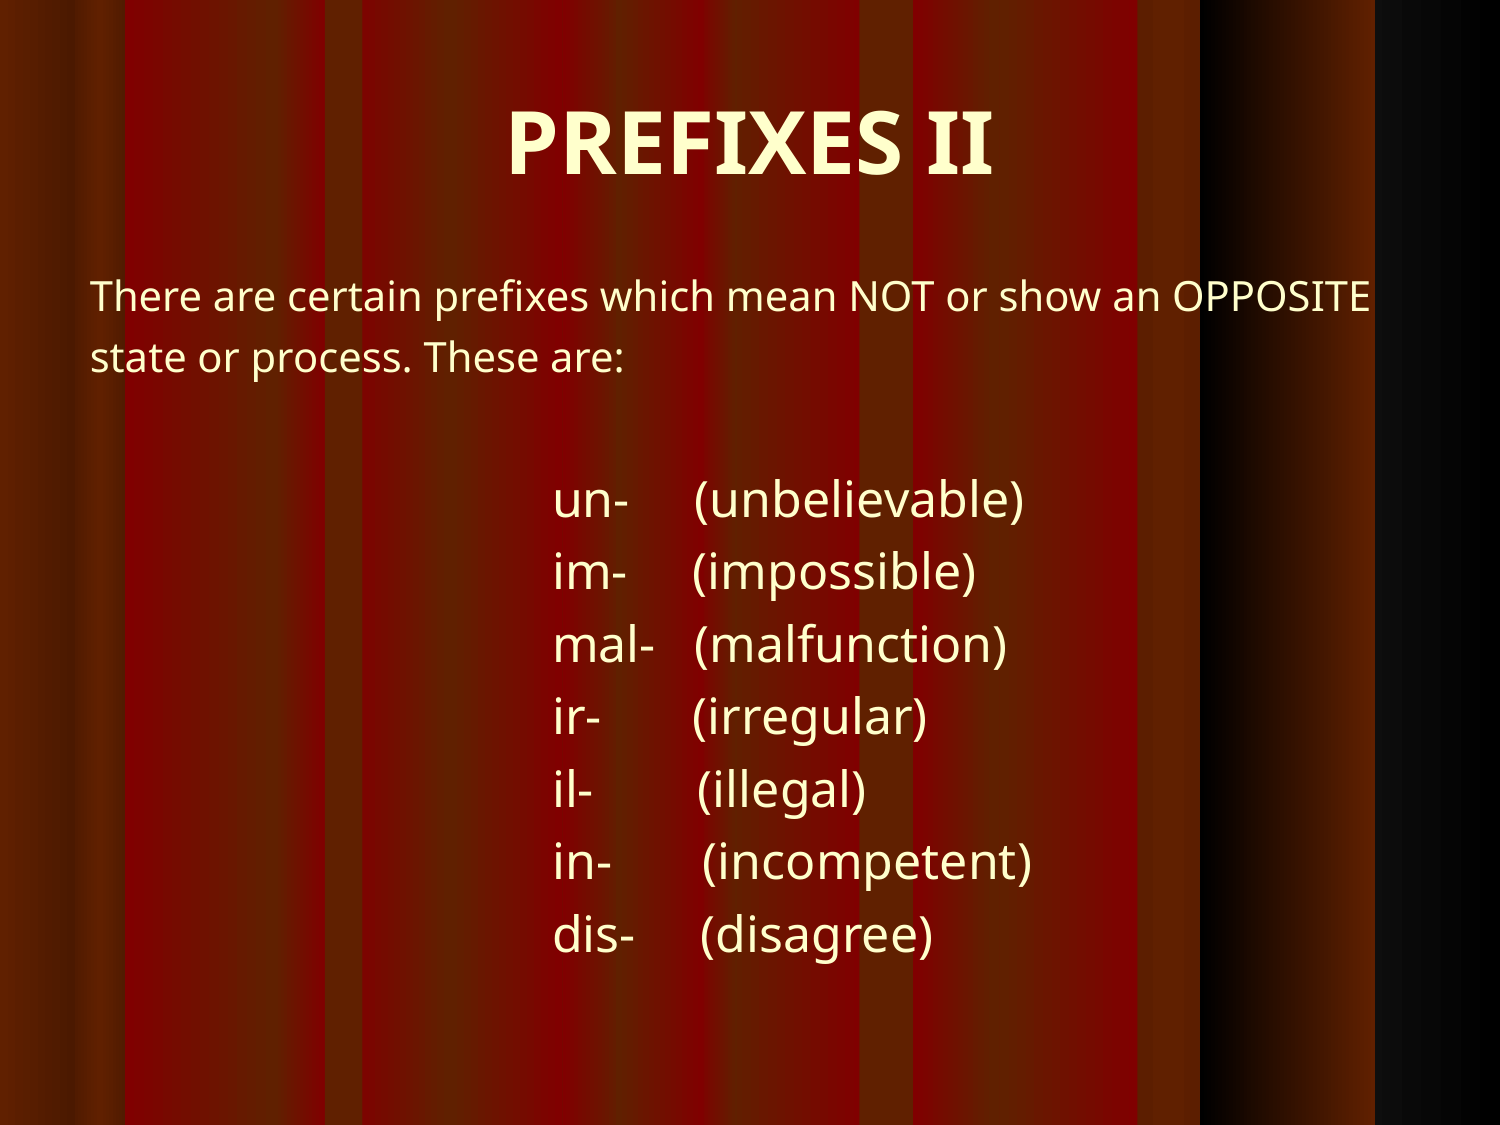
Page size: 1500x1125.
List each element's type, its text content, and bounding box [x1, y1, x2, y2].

list There are certain prefixes which mean NOT or show an OPPOSITE state or process. These are: [75, 262, 1394, 916]
title PREFIXES II [75, 37, 1425, 241]
text_box un- (unbelievable)‏ im- (impossible)‏ mal- (malfunction)‏ ir- (irregular)‏ il- (illegal)‏ in- (incompetent)‏ dis- (disagree)‏ [537, 397, 1246, 1000]
